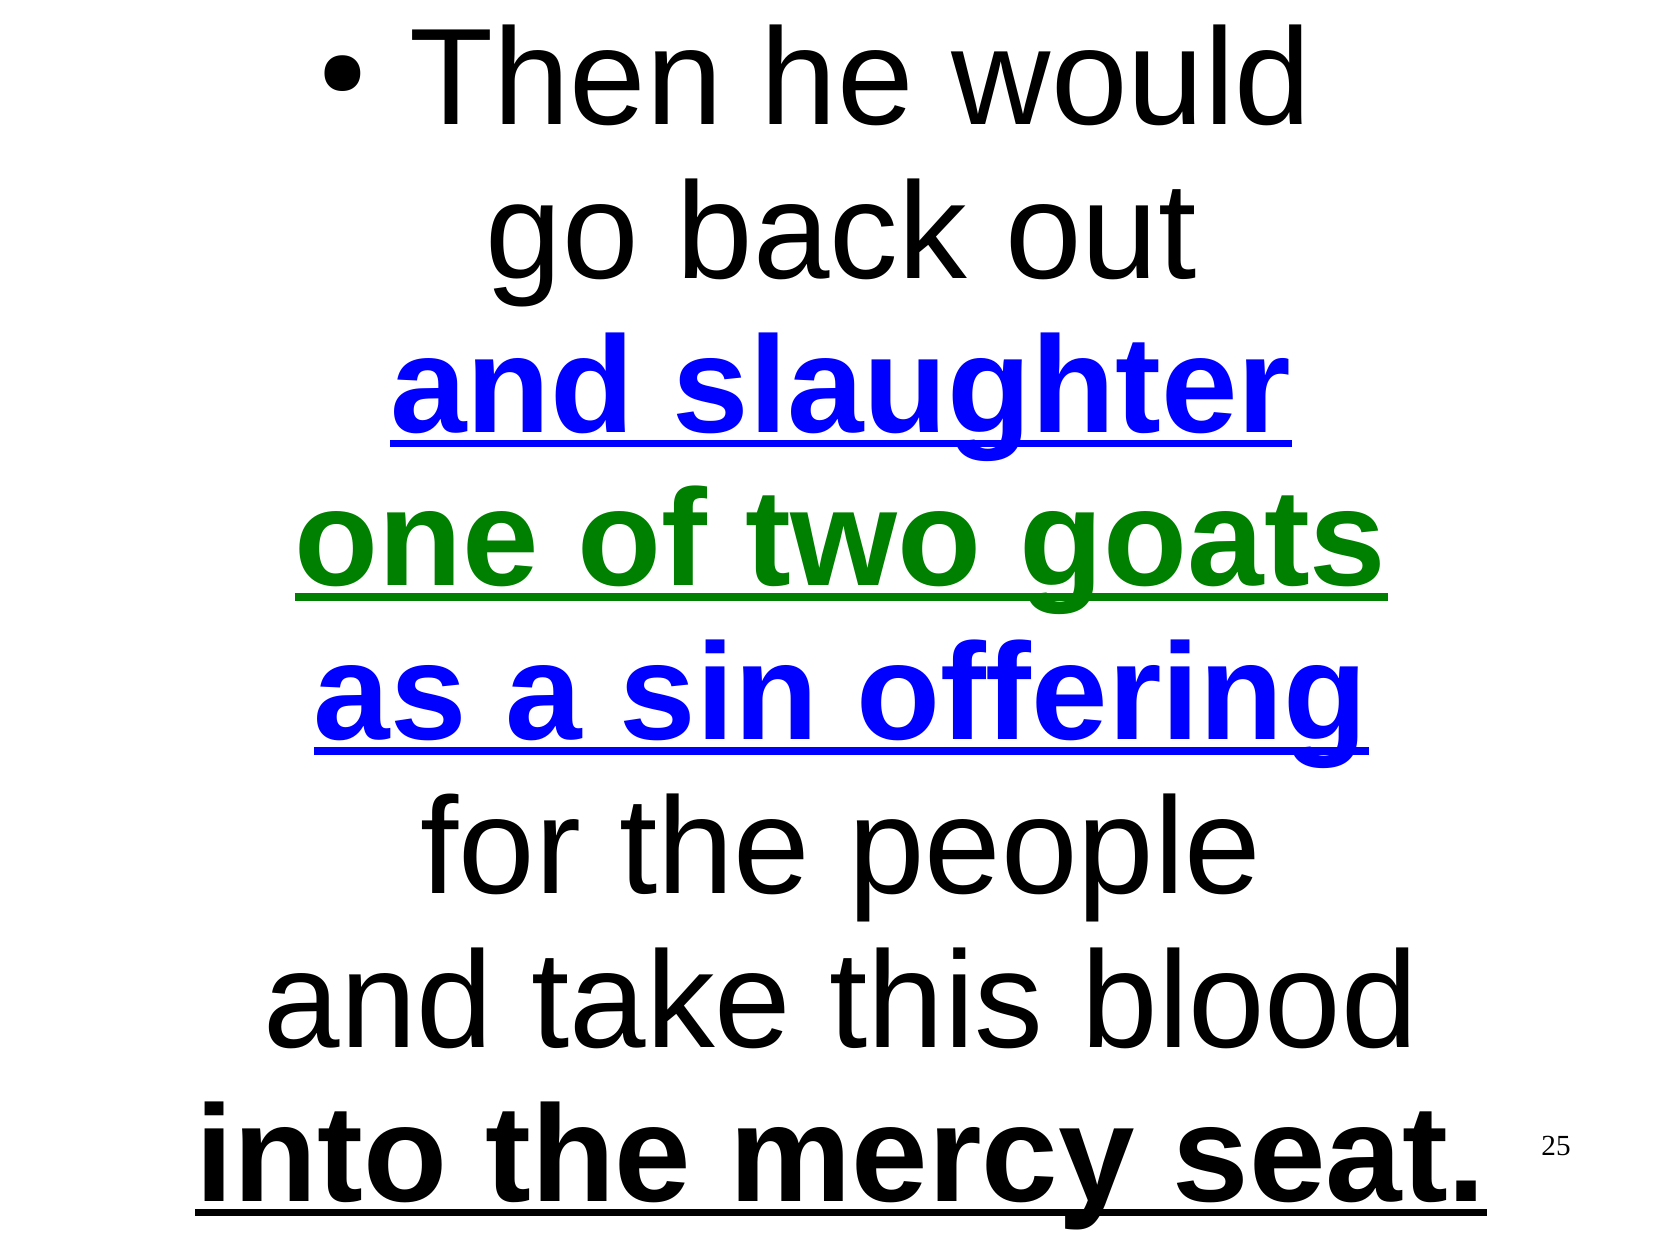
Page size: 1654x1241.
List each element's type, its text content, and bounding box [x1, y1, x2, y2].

list Then he would go back out and slaughter one of two goats as a sin offering for the people and take this blood into the mercy seat. [0, 0, 1651, 1238]
